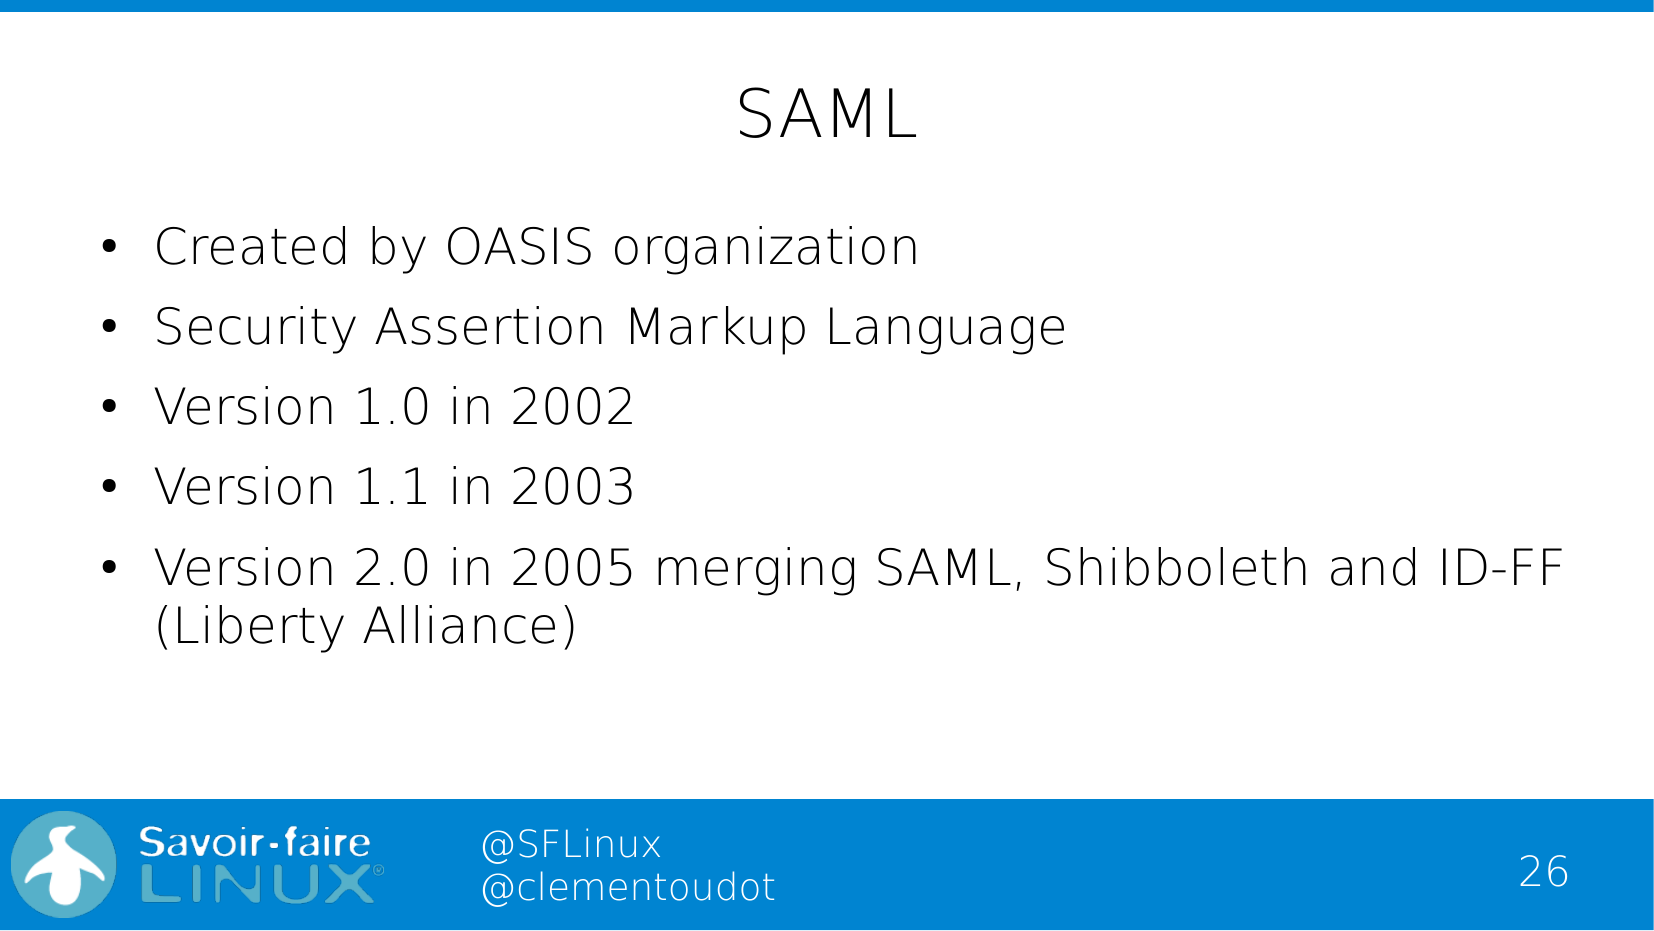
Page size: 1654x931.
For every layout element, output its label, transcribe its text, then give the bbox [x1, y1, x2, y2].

list Created by OASIS organization Security Assertion Markup Language Version 1.0 in 2002 Version 1.1 in 2003 Version 2.0 in 2005 merging SAML, Shibboleth and ID-FF (Liberty Alliance) [82, 217, 1571, 758]
title SAML [82, 37, 1571, 193]
picture [11, 811, 384, 918]
